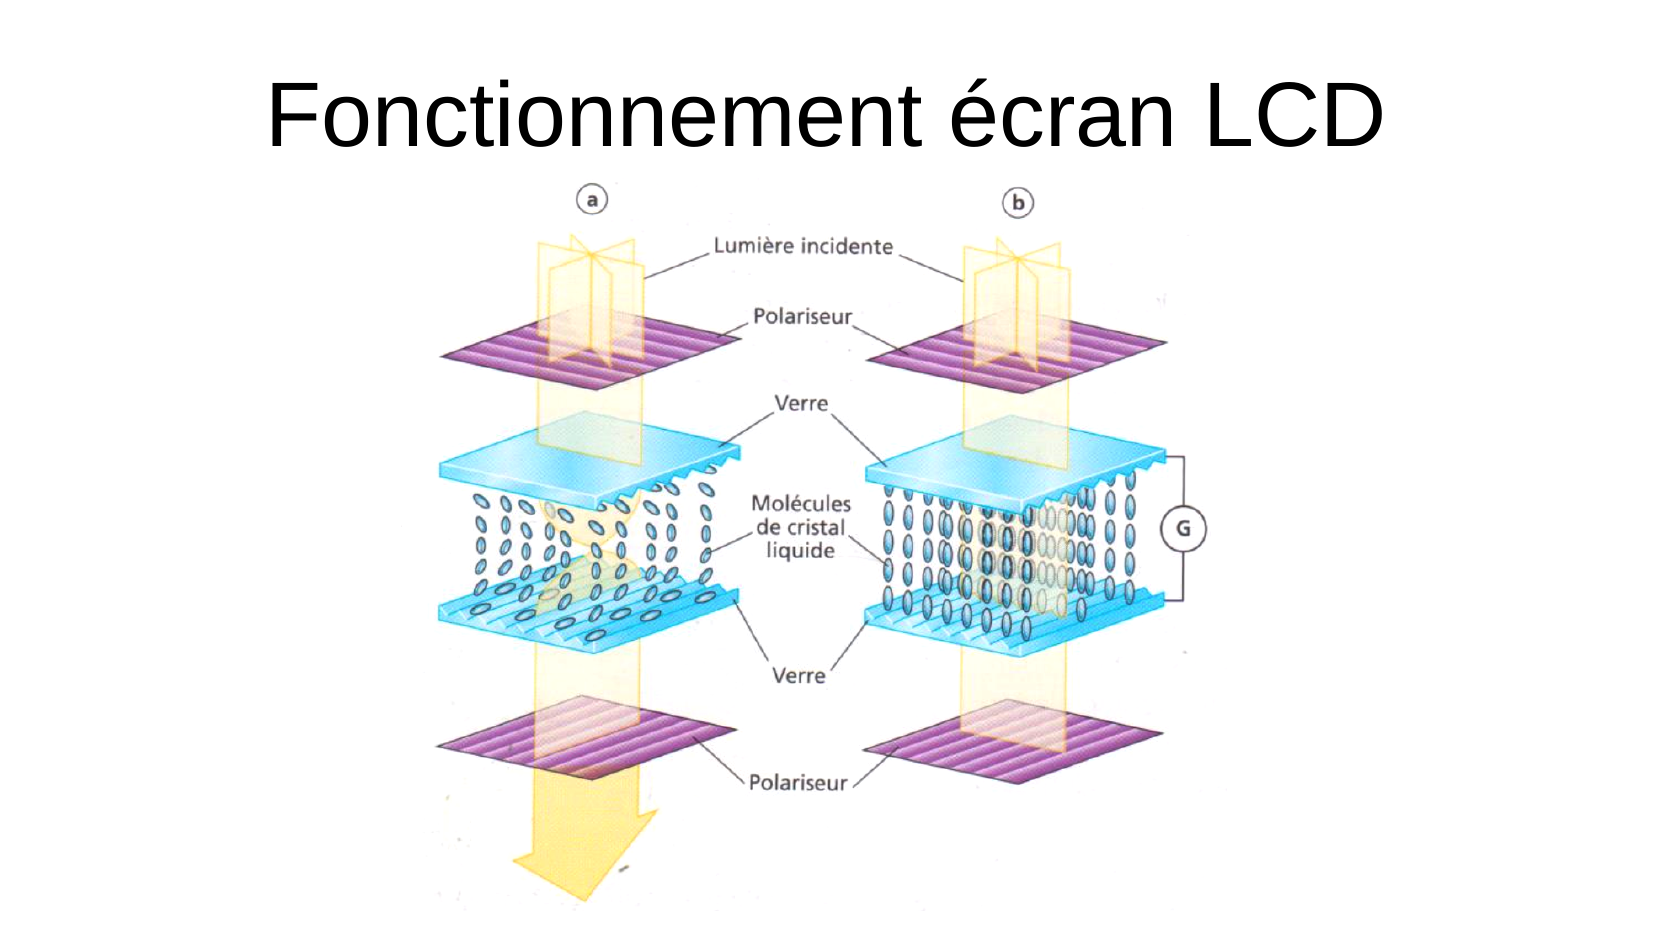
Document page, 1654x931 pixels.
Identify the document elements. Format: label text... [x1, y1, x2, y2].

picture [401, 177, 1227, 911]
title Fonctionnement écran LCD [82, 37, 1571, 193]
